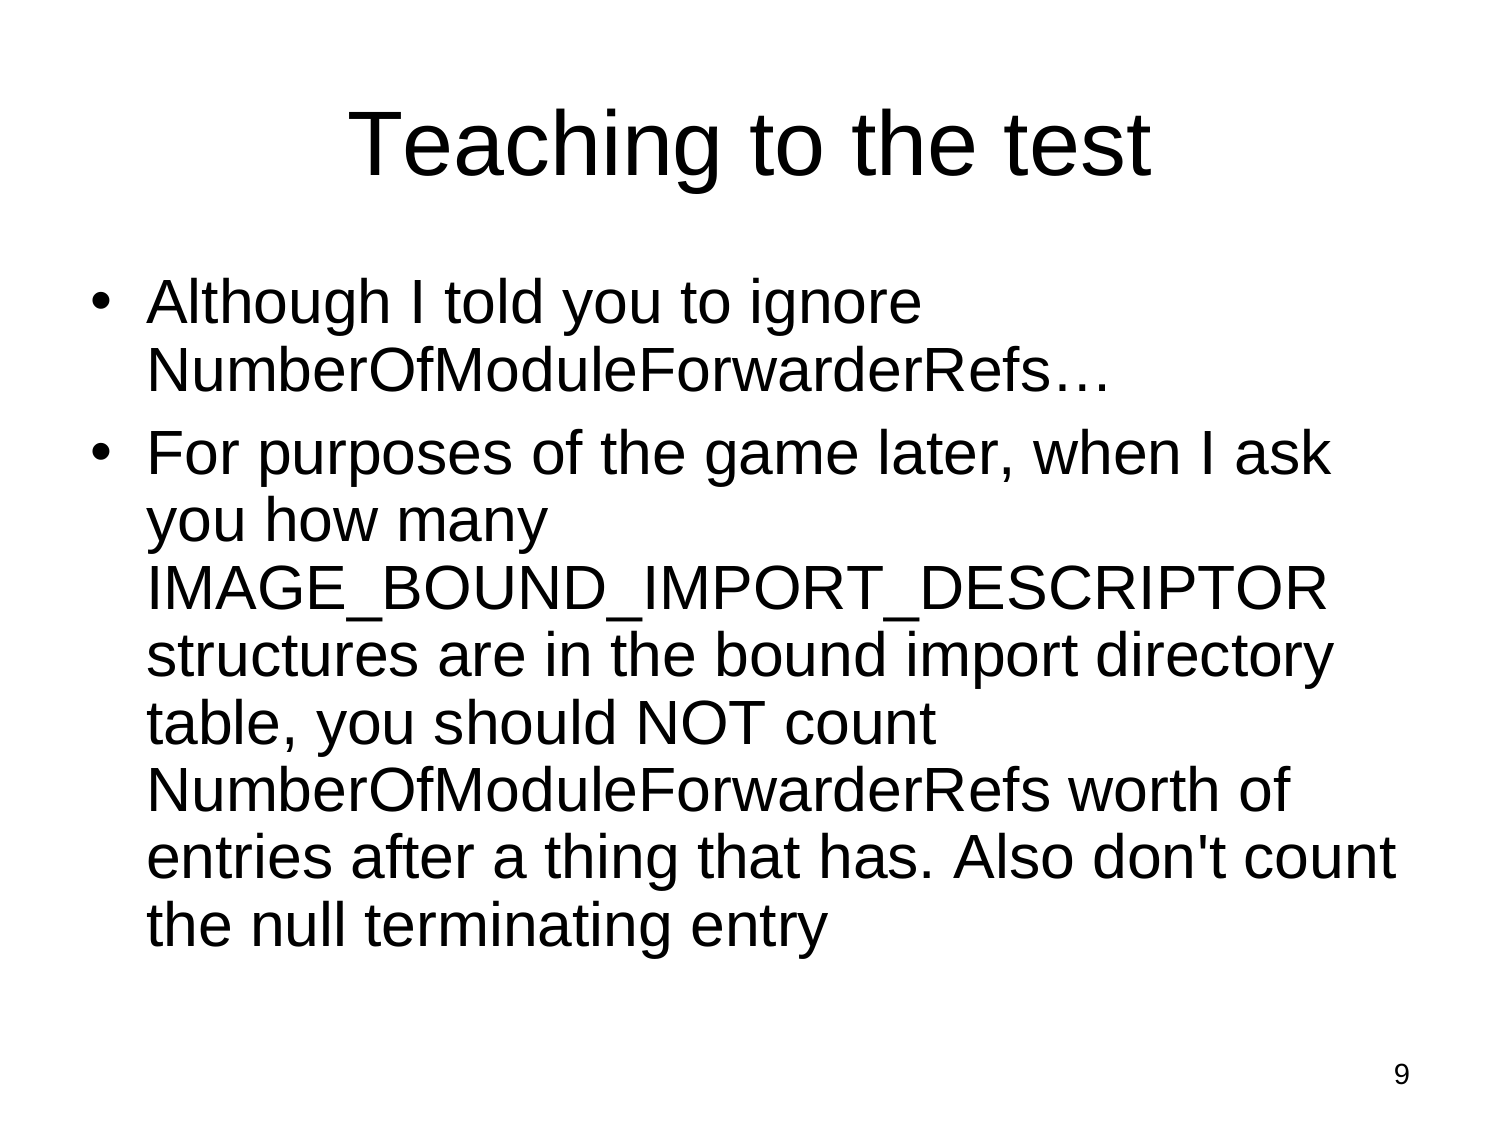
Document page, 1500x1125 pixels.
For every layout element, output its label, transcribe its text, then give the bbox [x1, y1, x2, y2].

text_box <number> [1074, 1042, 1426, 1103]
list Although I told you to ignore NumberOfModuleForwarderRefs… For purposes of the game later, when I ask you how many IMAGE_BOUND_IMPORT_DESCRIPTOR structures are in the bound import directory table, you should NOT count NumberOfModuleForwarderRefs worth of entries after a thing that has. Also don't count the null terminating entry [75, 262, 1426, 1006]
title Teaching to the test [75, 45, 1426, 233]
